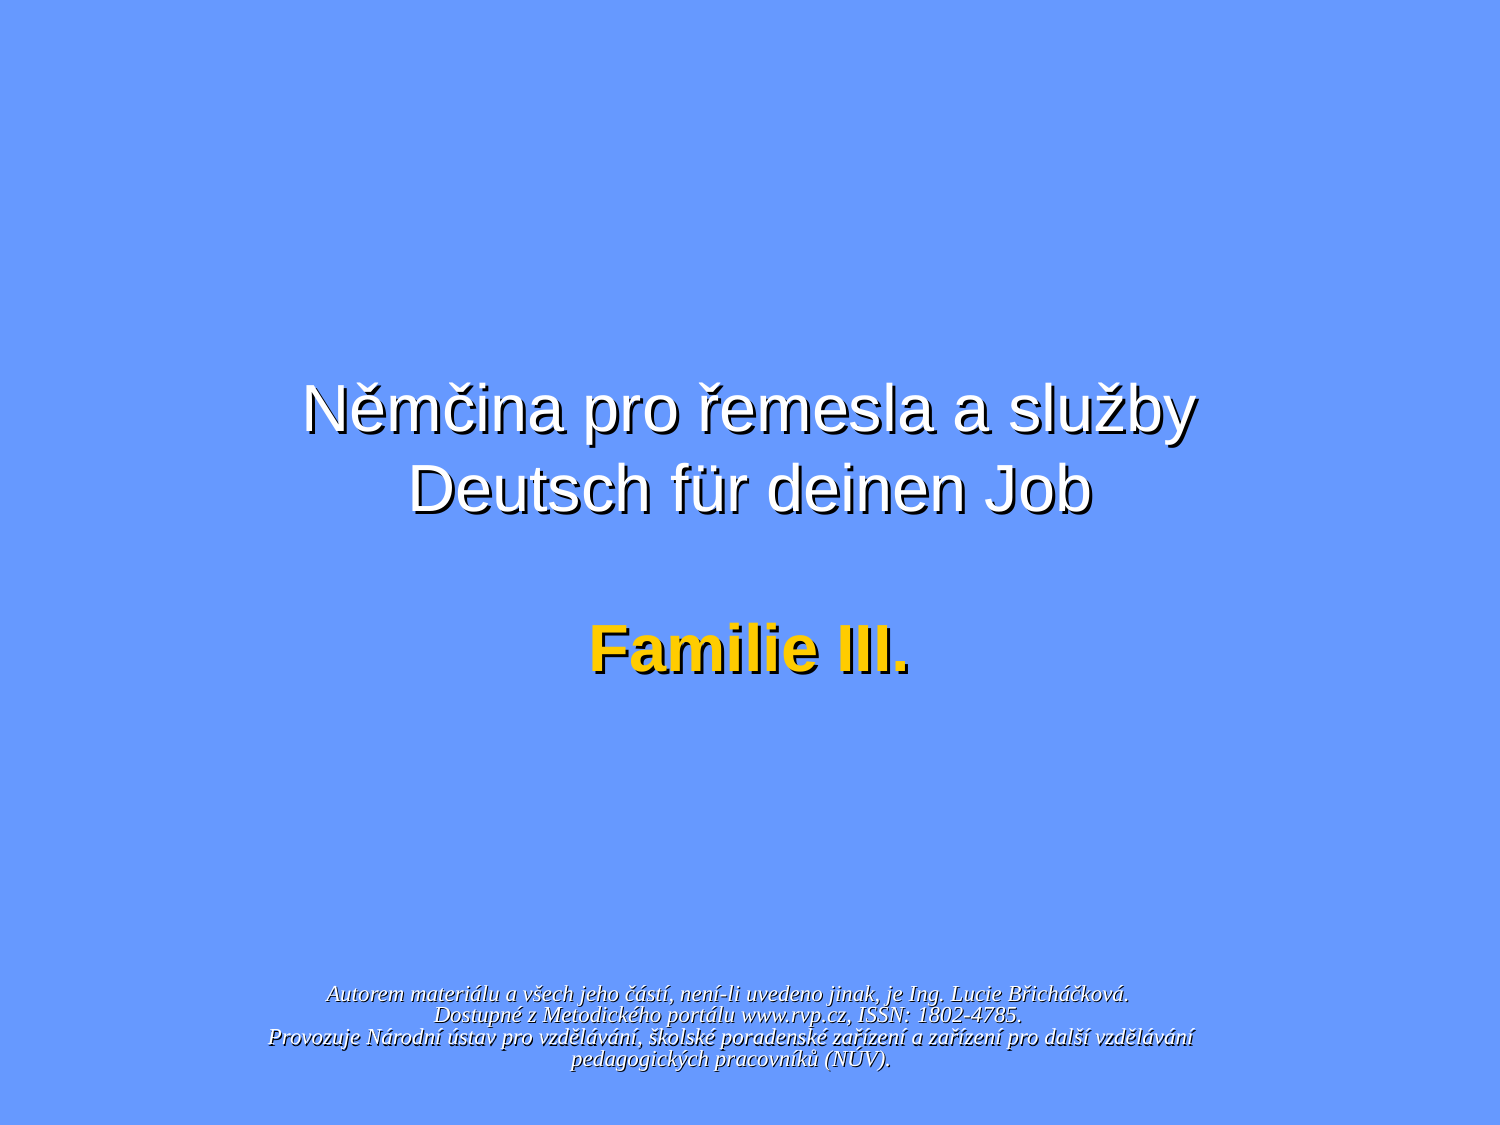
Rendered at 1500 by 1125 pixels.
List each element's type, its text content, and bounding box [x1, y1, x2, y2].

title Němčina pro řemesla a služby Deutsch für deinen Job Familie III. [112, 37, 1388, 693]
text_box Autorem materiálu a všech jeho částí, není-li uvedeno jinak, je Ing. Lucie Břicháčková. Dostupné z Metodického portálu www.rvp.cz, ISSN: 1802-4785. Provozuje Národní ústav pro vzdělávání, školské poradenské zařízení a zařízení pro další vzdělávání pedagogických pracovníků (NÚV). [206, 976, 1257, 1125]
